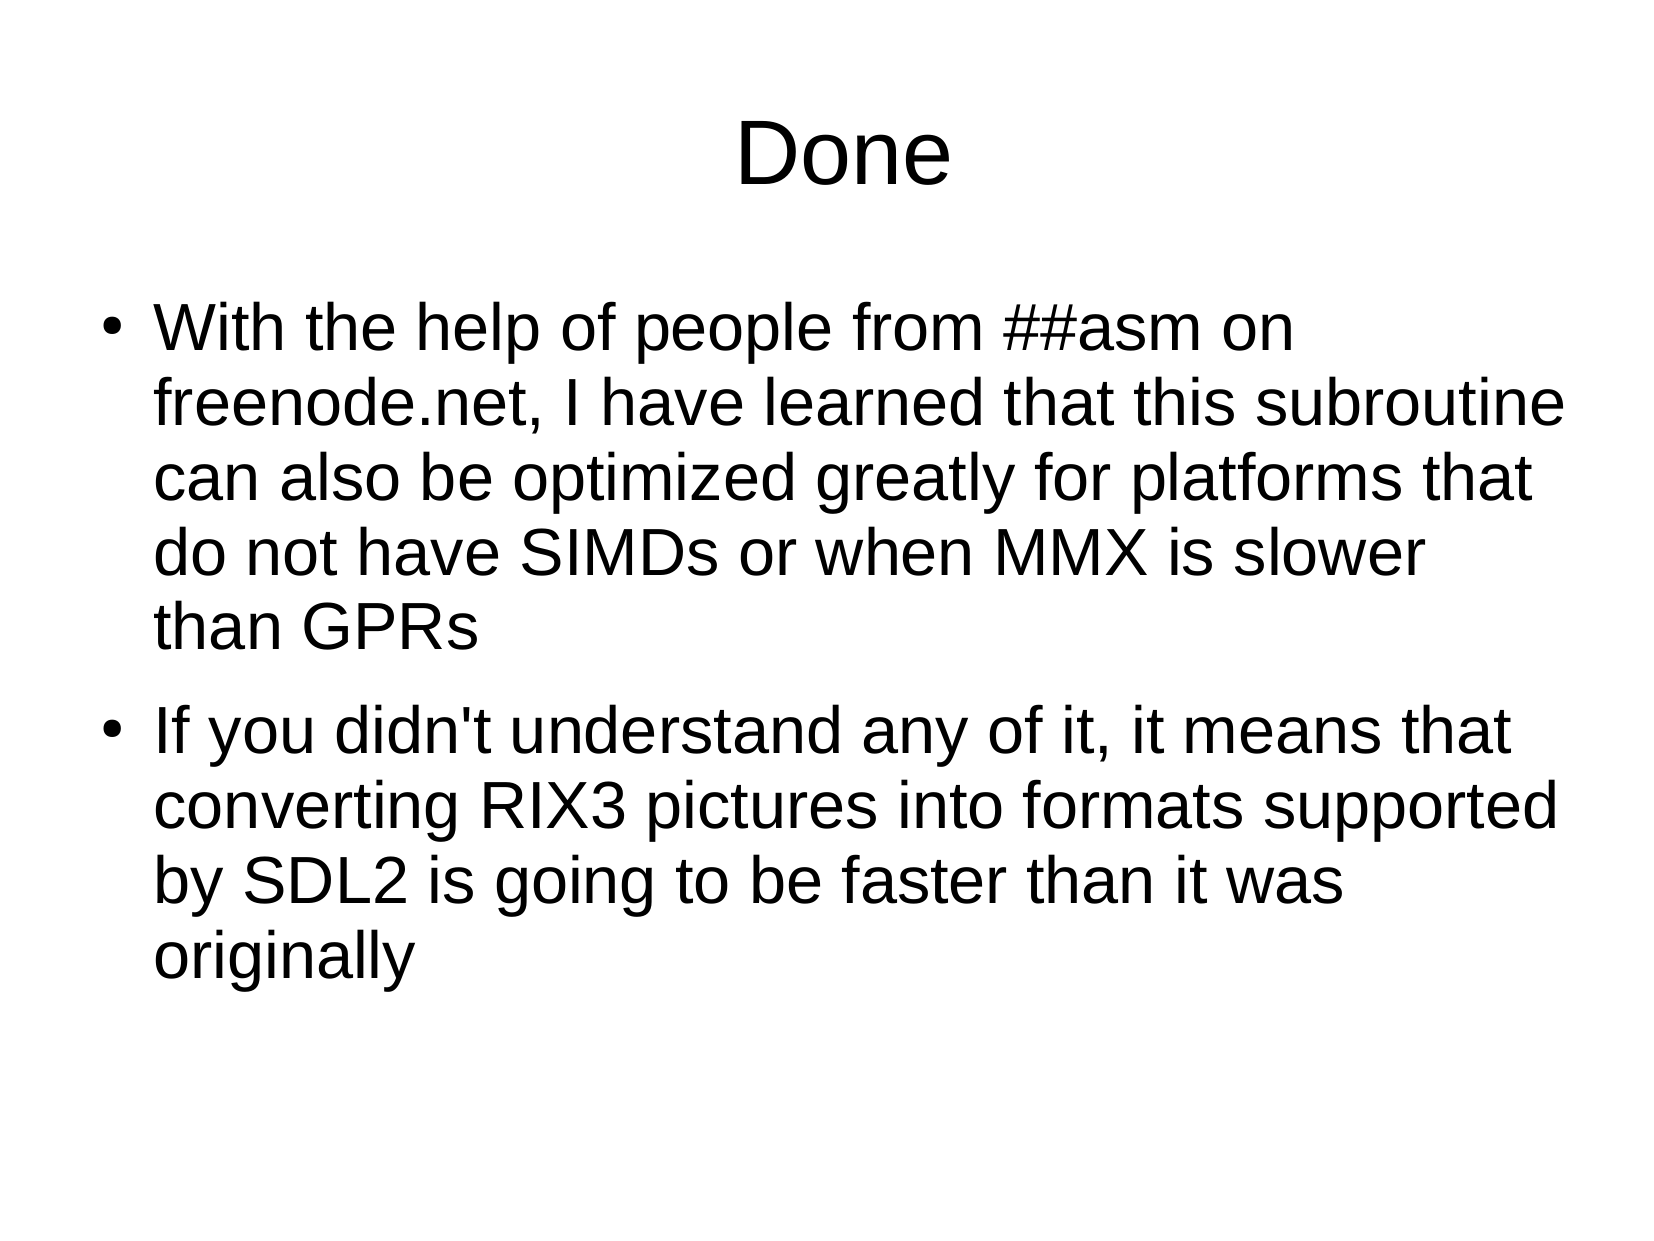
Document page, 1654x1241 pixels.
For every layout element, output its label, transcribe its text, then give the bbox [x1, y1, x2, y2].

list With the help of people from ##asm on freenode.net, I have learned that this subroutine can also be optimized greatly for platforms that do not have SIMDs or when MMX is slower than GPRs If you didn't understand any of it, it means that converting RIX3 pictures into formats supported by SDL2 is going to be faster than it was originally [82, 290, 1571, 1010]
title Done [82, 49, 1571, 257]
